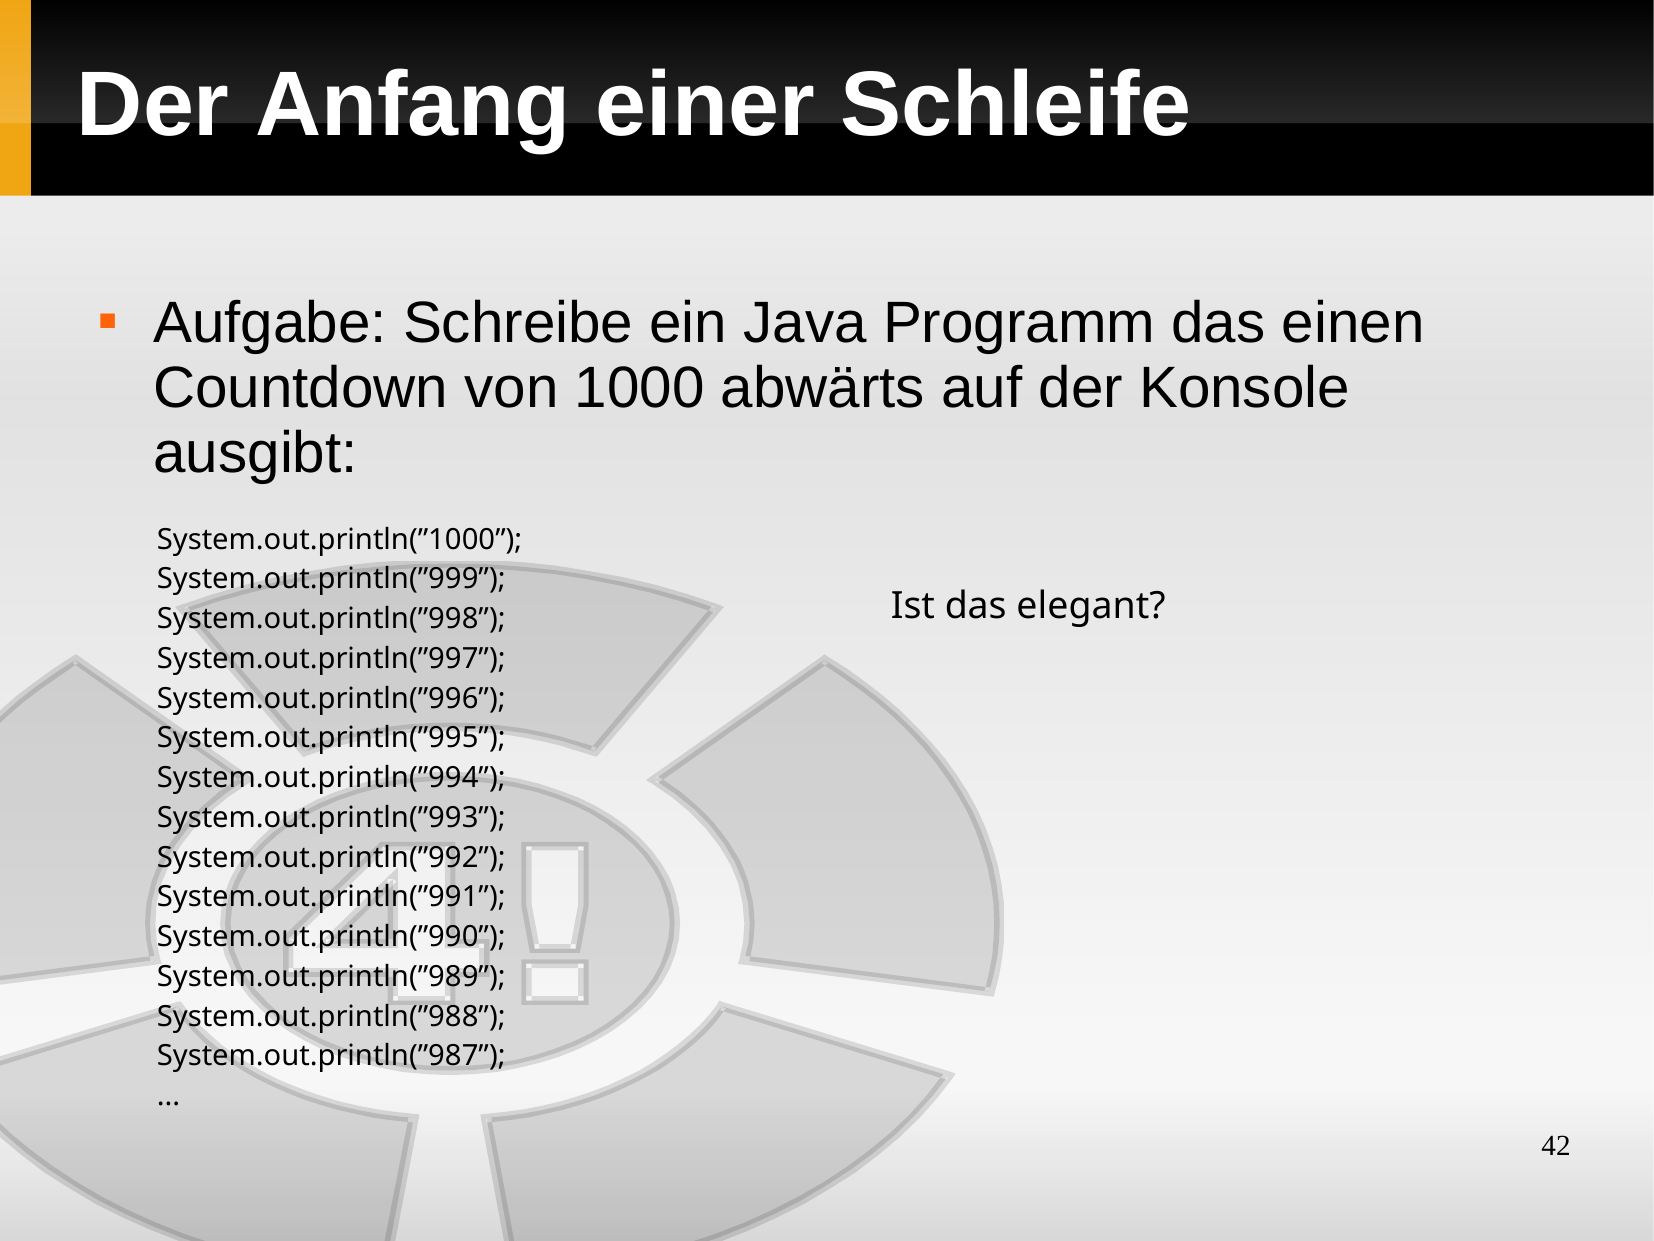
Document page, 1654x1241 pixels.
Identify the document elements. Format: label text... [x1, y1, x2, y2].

list Aufgabe: Schreibe ein Java Programm das einen Countdown von 1000 abwärts auf der Konsole ausgibt: [82, 290, 1571, 577]
text_box Ist das elegant? [876, 571, 1202, 630]
picture [0, 0, 1654, 1241]
text_box System.out.println(”1000”); System.out.println(”999”); System.out.println(”998”); System.out.println(”997”); System.out.println(”996”); System.out.println(”995”); System.out.println(”994”); System.out.println(”993”); System.out.println(”992”); System.out.println(”991”); System.out.println(”990”); System.out.println(”989”); System.out.println(”988”); System.out.println(”987”); ... [142, 510, 581, 1040]
title Der Anfang einer Schleife [76, 7, 1565, 200]
